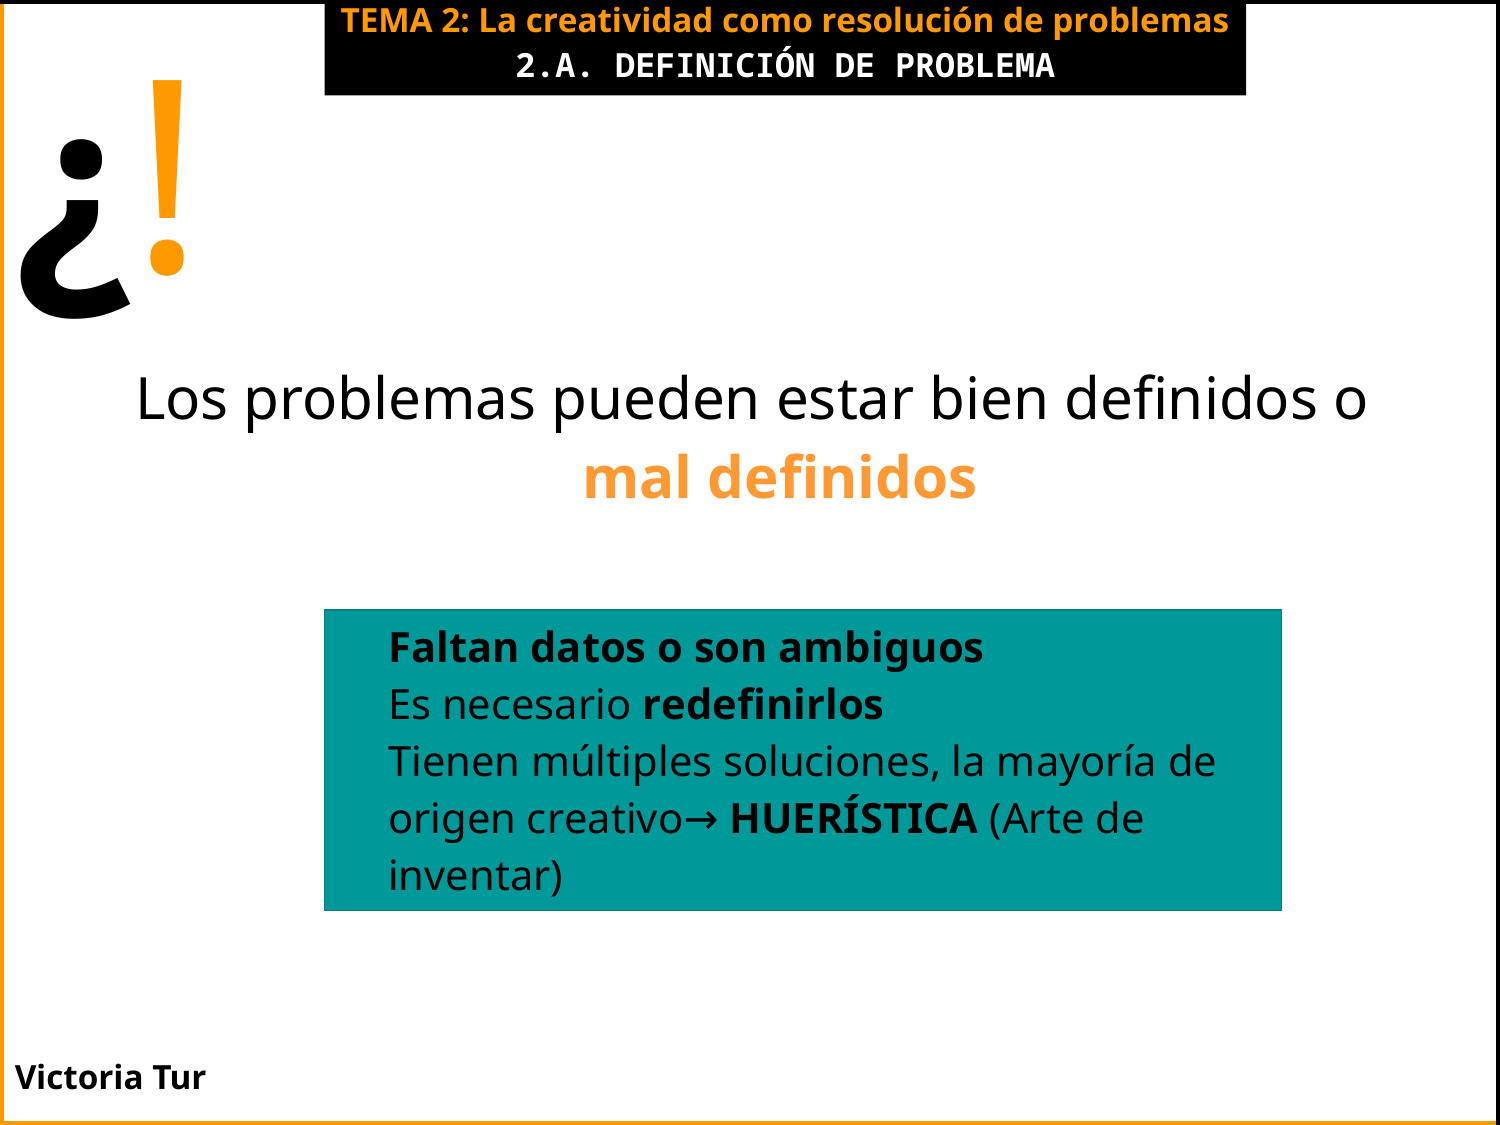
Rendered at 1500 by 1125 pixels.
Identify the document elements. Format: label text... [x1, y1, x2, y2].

text_box Faltan datos o son ambiguos Es necesario redefinirlos Tienen múltiples soluciones, la mayoría de origen creativo→ HUERÍSTICA (Arte de inventar) [324, 610, 1282, 911]
list Los problemas pueden estar bien definidos o mal definidos [76, 255, 1427, 998]
